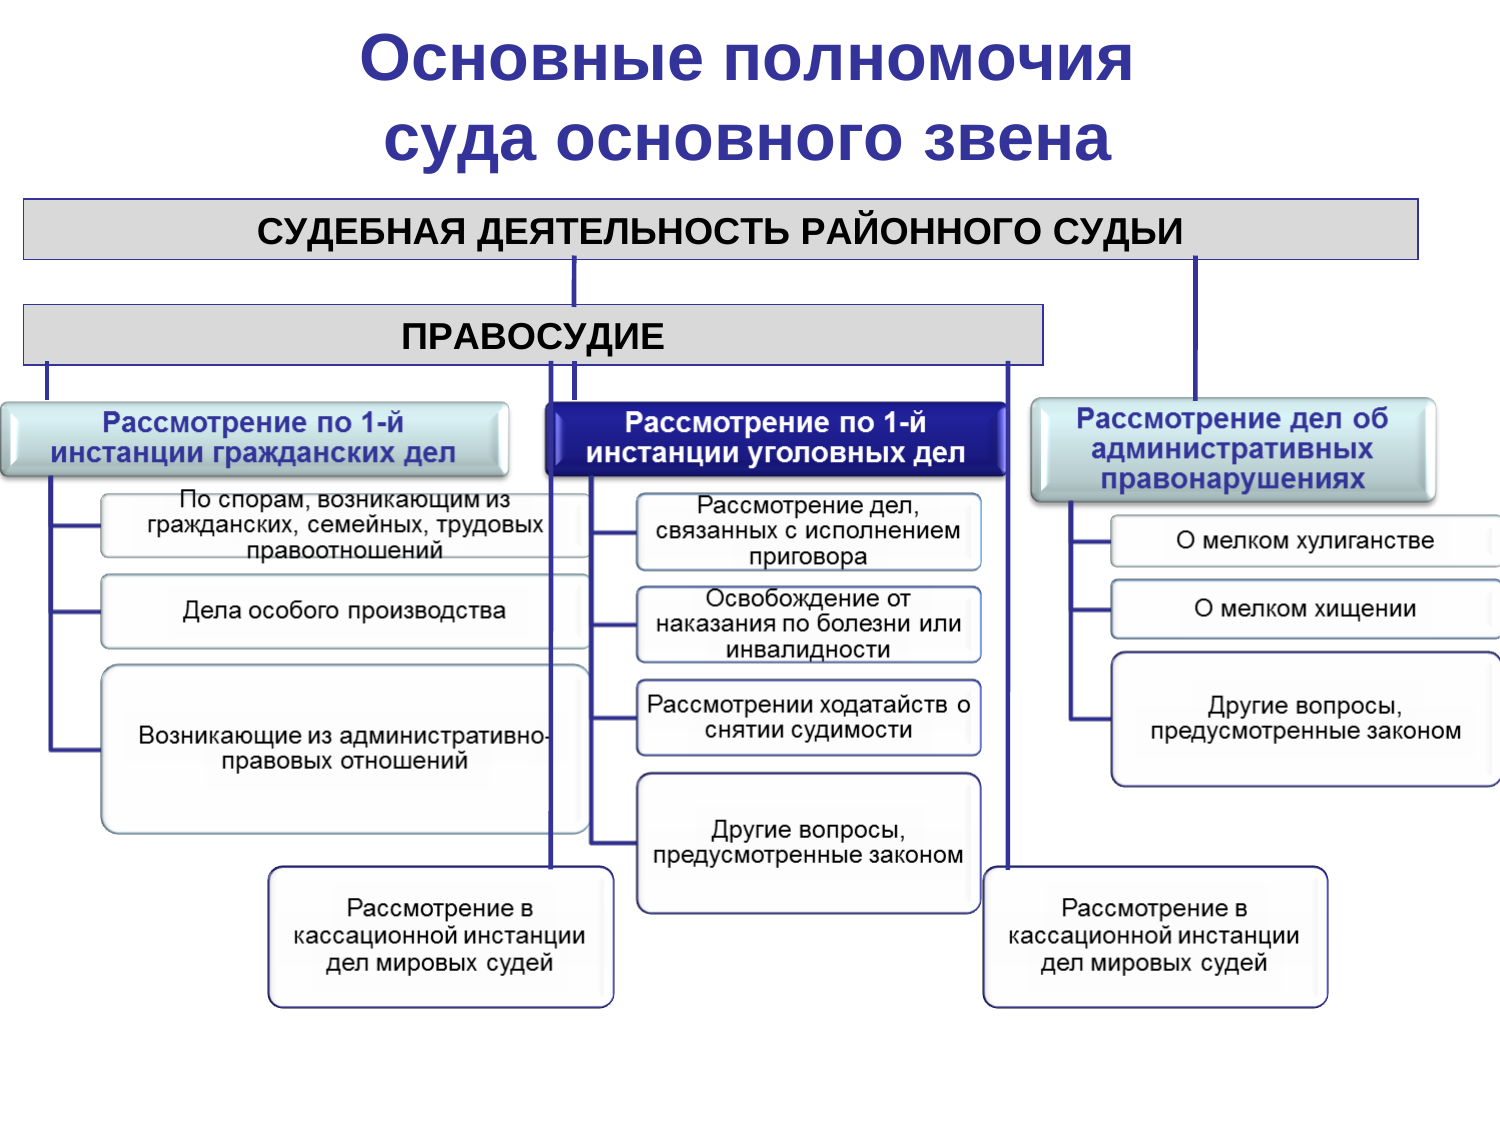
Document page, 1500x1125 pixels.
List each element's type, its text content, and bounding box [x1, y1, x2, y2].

picture [577, 260, 1016, 304]
picture [0, 128, 1500, 1079]
text_box СУДЕБНАЯ ДЕЯТЕЛЬНОСТЬ РАЙОННОГО СУДЬИ [23, 199, 1419, 260]
title Основные полномочия суда основного звена [82, 0, 1433, 188]
text_box ПРАВОСУДИЕ [23, 304, 1044, 366]
